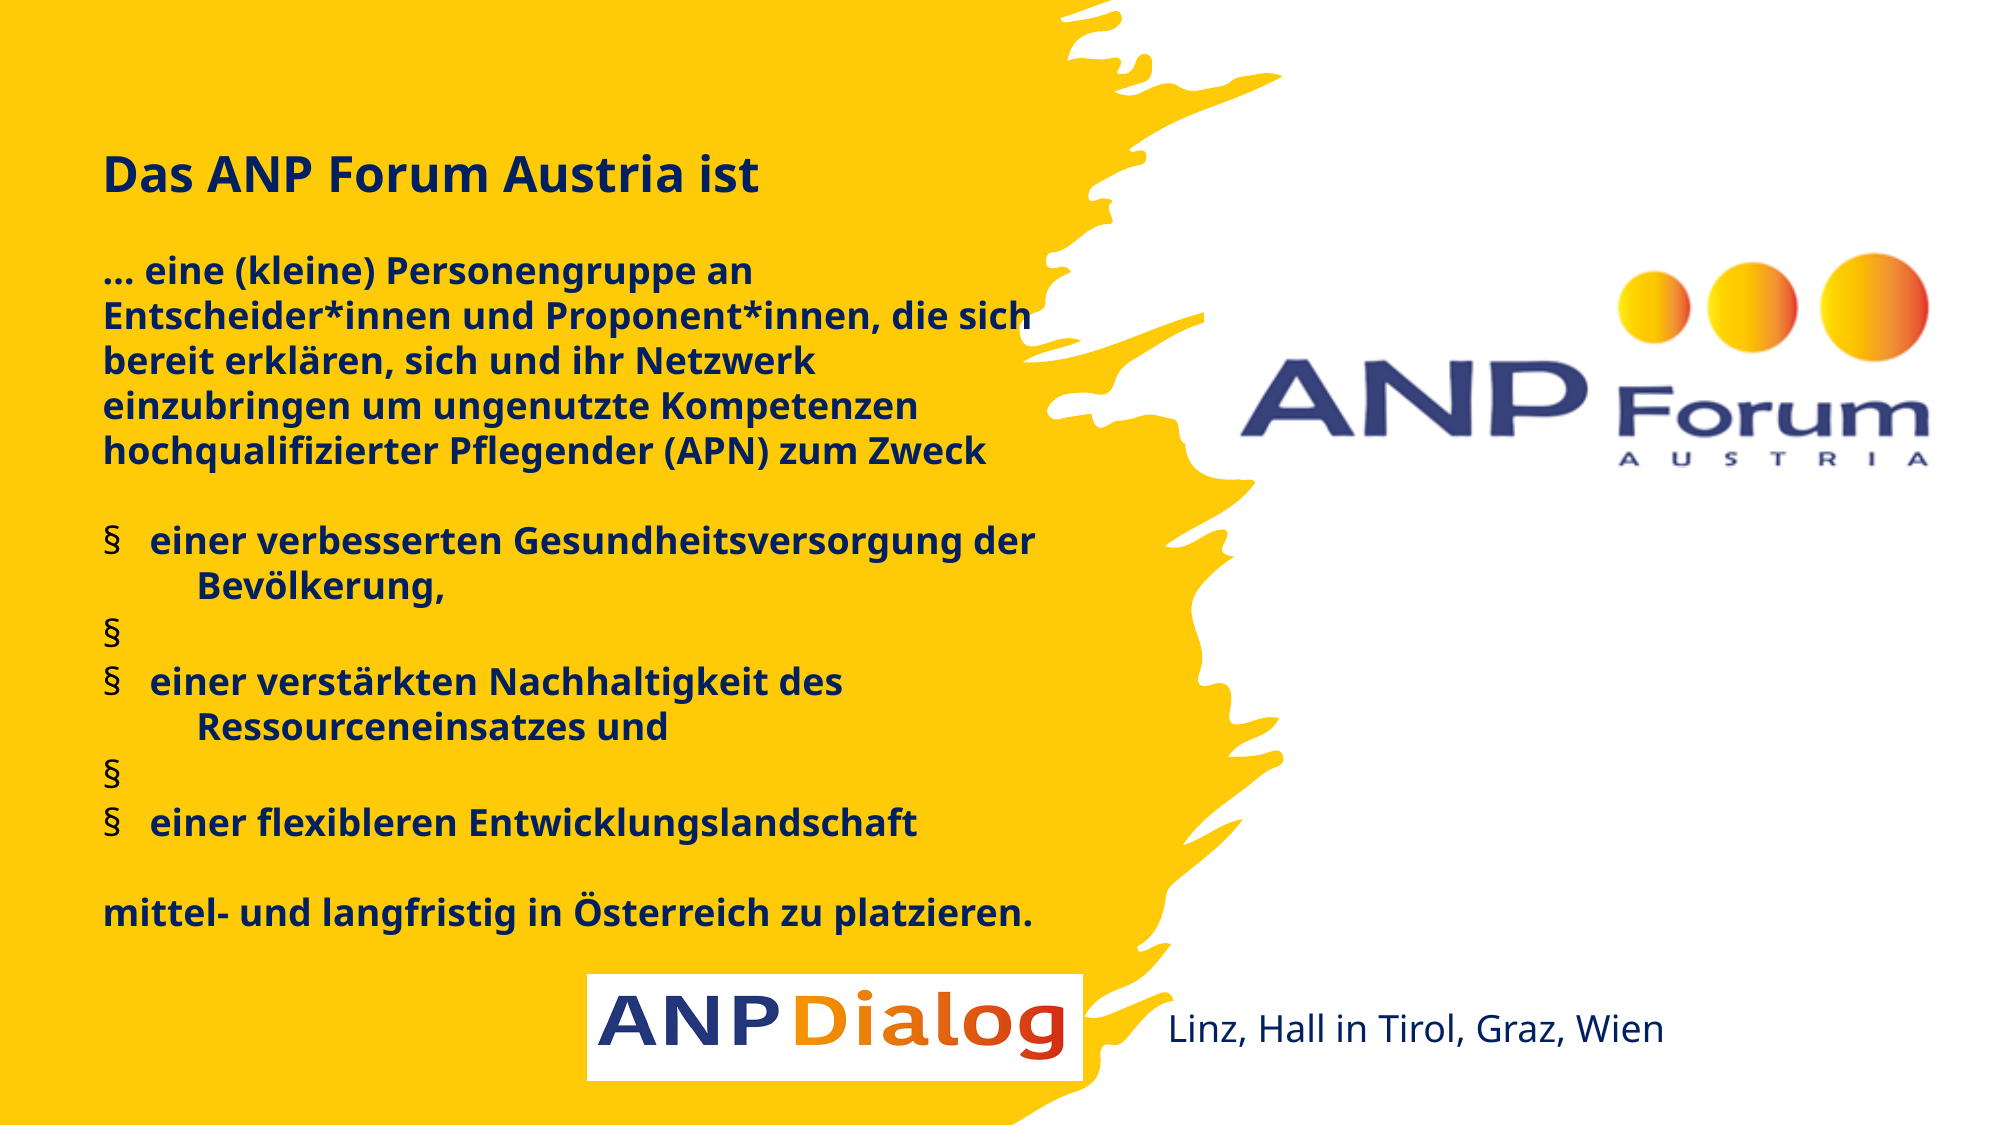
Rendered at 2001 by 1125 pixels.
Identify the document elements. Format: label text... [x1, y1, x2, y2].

text_box Linz, Hall in Tirol, Graz, Wien [1152, 997, 1780, 1058]
text_box Das ANP Forum Austria ist … eine (kleine) Personengruppe an Entscheider*innen und Proponent*innen, die sich bereit erklären, sich und ihr Netzwerk einzubringen um ungenutzte Kompetenzen hochqualifizierter Pflegender (APN) zum Zweck einer verbesserten Gesundheitsversorgung der Bevölkerung, einer verstärkten Nachhaltigkeit des Ressourceneinsatzes und einer flexibleren Entwicklungslandschaft mittel- und langfristig in Österreich zu platzieren. [87, 134, 1088, 938]
picture [587, 974, 1083, 1082]
picture [1204, 251, 1972, 468]
